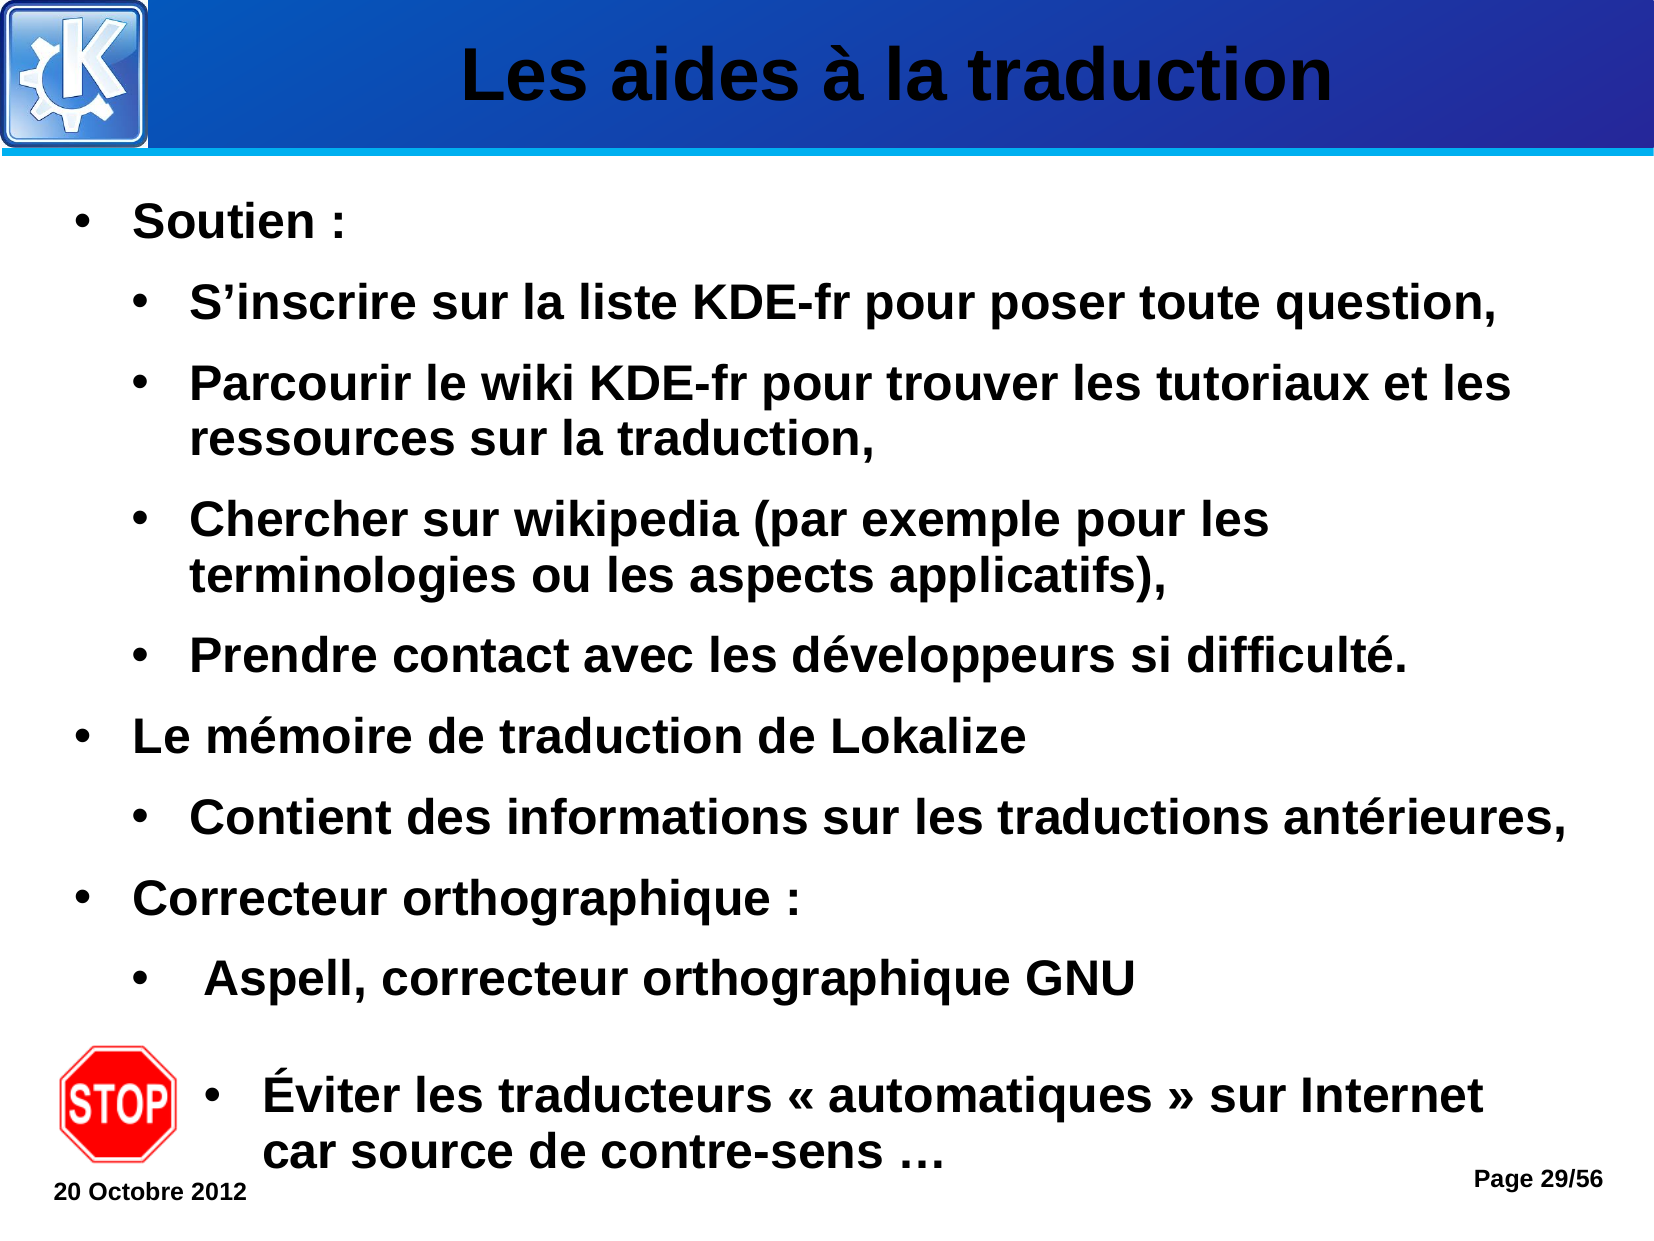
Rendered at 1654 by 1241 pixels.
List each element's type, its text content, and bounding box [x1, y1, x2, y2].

text_box Soutien : S’inscrire sur la liste KDE-fr pour poser toute question, Parcourir le wiki KDE-fr pour trouver les tutoriaux et les ressources sur la traduction, Chercher sur wikipedia (par exemple pour les terminologies ou les aspects applicatifs), Prendre contact avec les développeurs si difficulté. Le mémoire de traduction de Lokalize Contient des informations sur les traductions antérieures, Correcteur orthographique : Aspell, correcteur orthographique GNU [59, 183, 1595, 869]
text_box Éviter les traducteurs « automatiques » sur Internet car source de contre-sens … [188, 1056, 1536, 1199]
text_box Les aides à la traduction [141, 0, 1654, 148]
picture [0, 0, 141, 148]
picture [59, 1045, 178, 1164]
